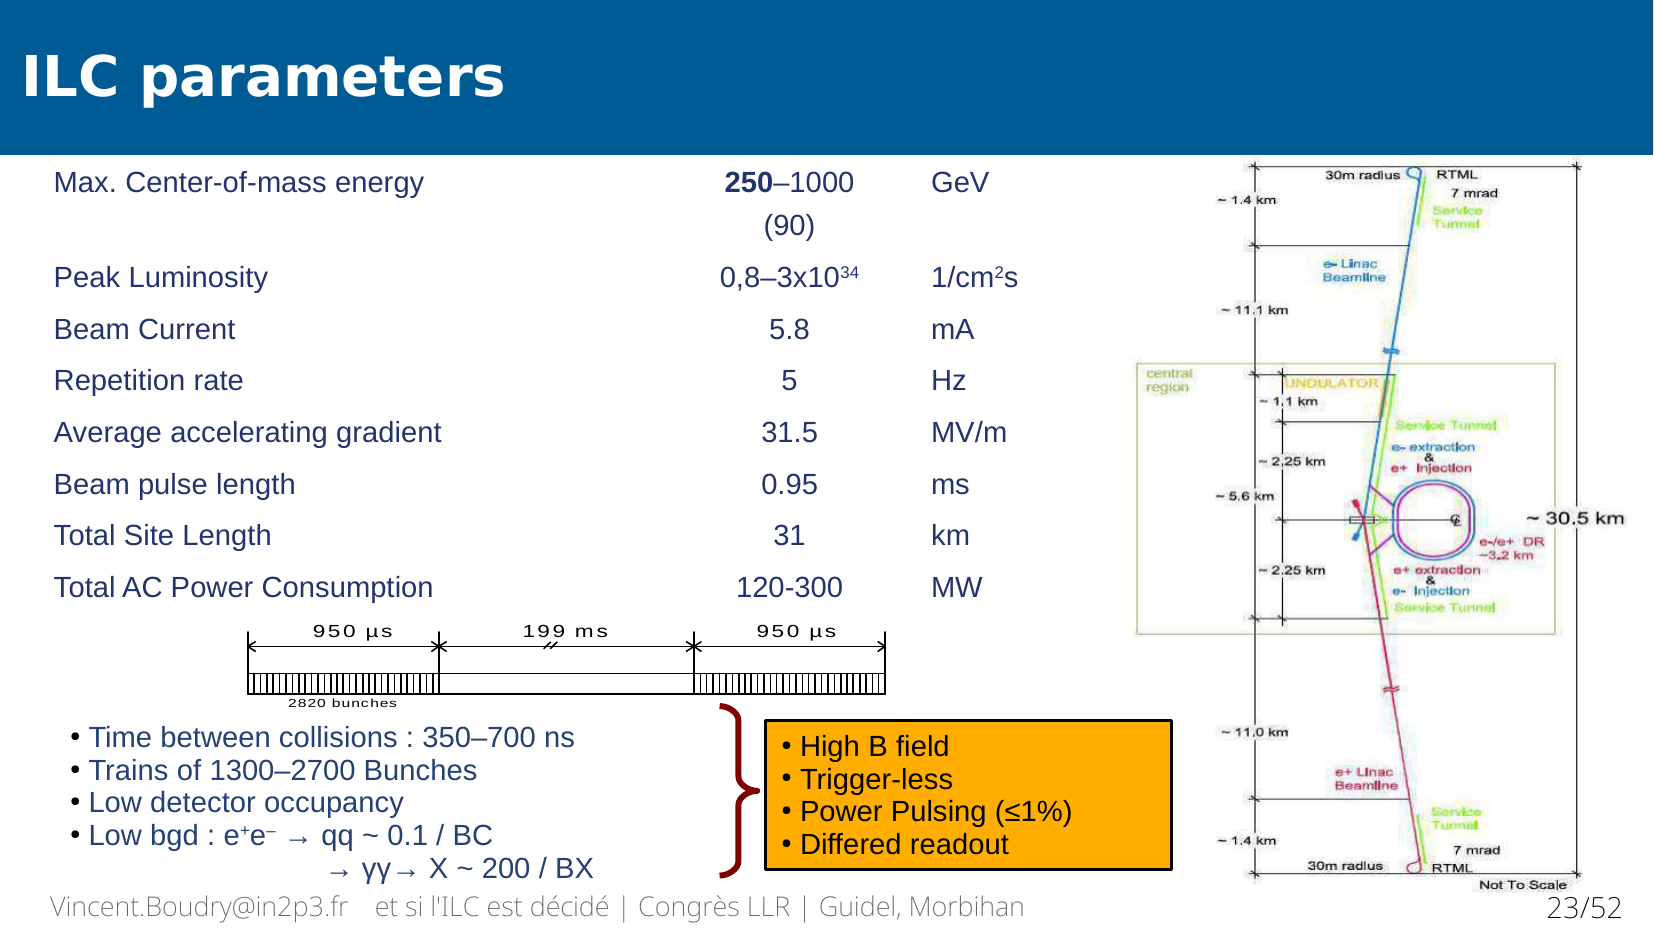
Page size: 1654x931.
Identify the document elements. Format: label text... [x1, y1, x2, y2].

table_header Max. Center-of-mass energy [39, 157, 663, 252]
text_box High B field Trigger-less Power Pulsing (≤1%) Differed readout [765, 720, 1172, 870]
picture [1124, 156, 1630, 894]
table_cell 0,8–3x1034 [663, 252, 916, 304]
table_cell 31.5 [663, 407, 916, 459]
chart [237, 615, 896, 718]
table_cell 1/cm2s [916, 252, 1102, 304]
table_cell Beam pulse length [39, 459, 663, 510]
table_cell 31 [663, 510, 916, 562]
title ILC parameters [21, 0, 1627, 155]
table_cell Average accelerating gradient [39, 407, 663, 459]
table_cell MW [916, 562, 1102, 614]
table_cell mA [916, 304, 1102, 355]
text_box Time between collisions : 350–700 ns Trains of 1300–2700 Bunches Low detector occupancy Low bgd : e+e– → qq ~ 0.1 / BC → γγ→ X ~ 200 / BX [55, 713, 733, 893]
table_cell km [916, 510, 1102, 562]
table_cell Total AC Power Consumption [39, 562, 663, 614]
table_cell Hz [916, 355, 1102, 407]
table_cell Repetition rate [39, 355, 663, 407]
table_cell ms [916, 459, 1102, 510]
table_cell 5.8 [663, 304, 916, 355]
table_cell MV/m [916, 407, 1102, 459]
table_cell Peak Luminosity [39, 252, 663, 304]
table_cell 120-300 [663, 562, 916, 614]
table_cell Total Site Length [39, 510, 663, 562]
table_cell 5 [663, 355, 916, 407]
table_cell 0.95 [663, 459, 916, 510]
table_cell Beam Current [39, 304, 663, 355]
table_header GeV [916, 157, 1102, 252]
table_header 250–1000 (90) [663, 157, 916, 252]
